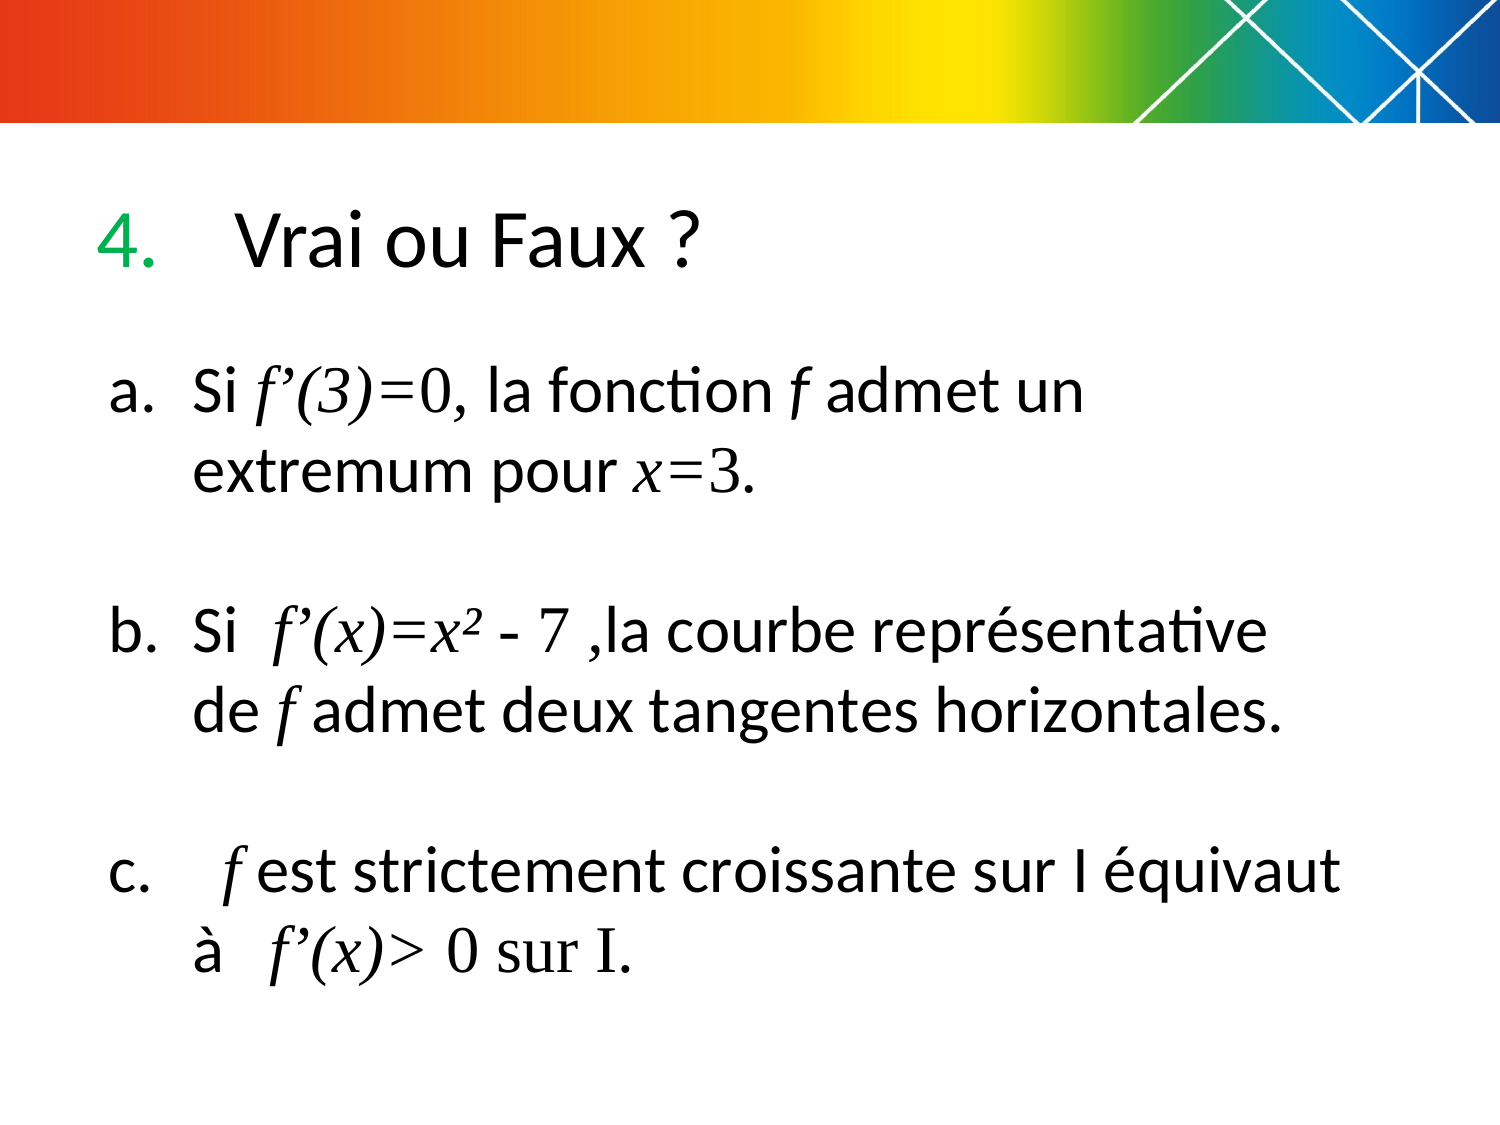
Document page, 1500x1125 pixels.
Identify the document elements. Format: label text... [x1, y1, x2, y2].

text_box Si f’(3)=0, la fonction f admet un extremum pour x=3. Si f’(x)=x² - 7 ,la courbe représentative de f admet deux tangentes horizontales. f est strictement croissante sur I équivaut à f’(x)> 0 sur I. [93, 337, 1365, 1074]
picture [0, 0, 1359, 123]
picture [1340, 0, 1500, 123]
title Vrai ou Faux ? [81, 163, 1500, 305]
